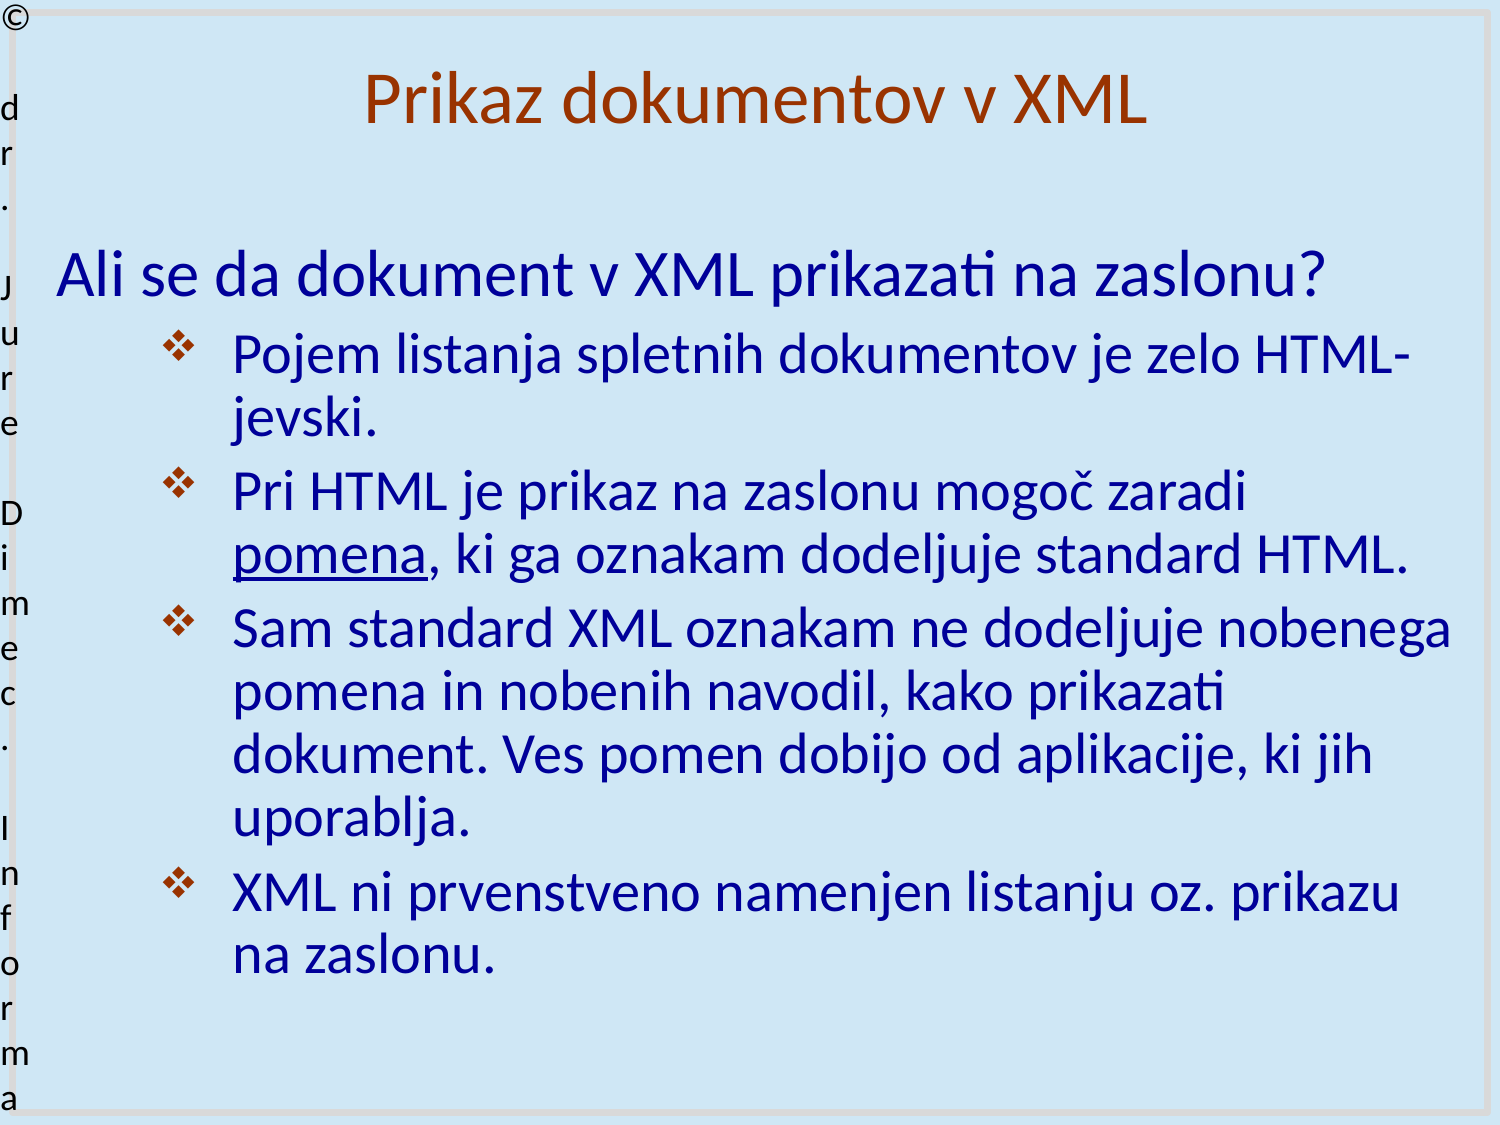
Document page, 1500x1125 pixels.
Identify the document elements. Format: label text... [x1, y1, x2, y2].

list Ali se da dokument v XML prikazati na zaslonu? Pojem listanja spletnih dokumentov je zelo HTML-jevski. Pri HTML je prikaz na zaslonu mogoč zaradi pomena, ki ga oznakam dodeljuje standard HTML. Sam standard XML oznakam ne dodeljuje nobenega pomena in nobenih navodil, kako prikazati dokument. Ves pomen dobijo od aplikacije, ki jih uporablja. XML ni prvenstveno namenjen listanju oz. prikazu na zaslonu. [41, 231, 1471, 1035]
title Prikaz dokumentov v XML [37, 37, 1475, 150]
